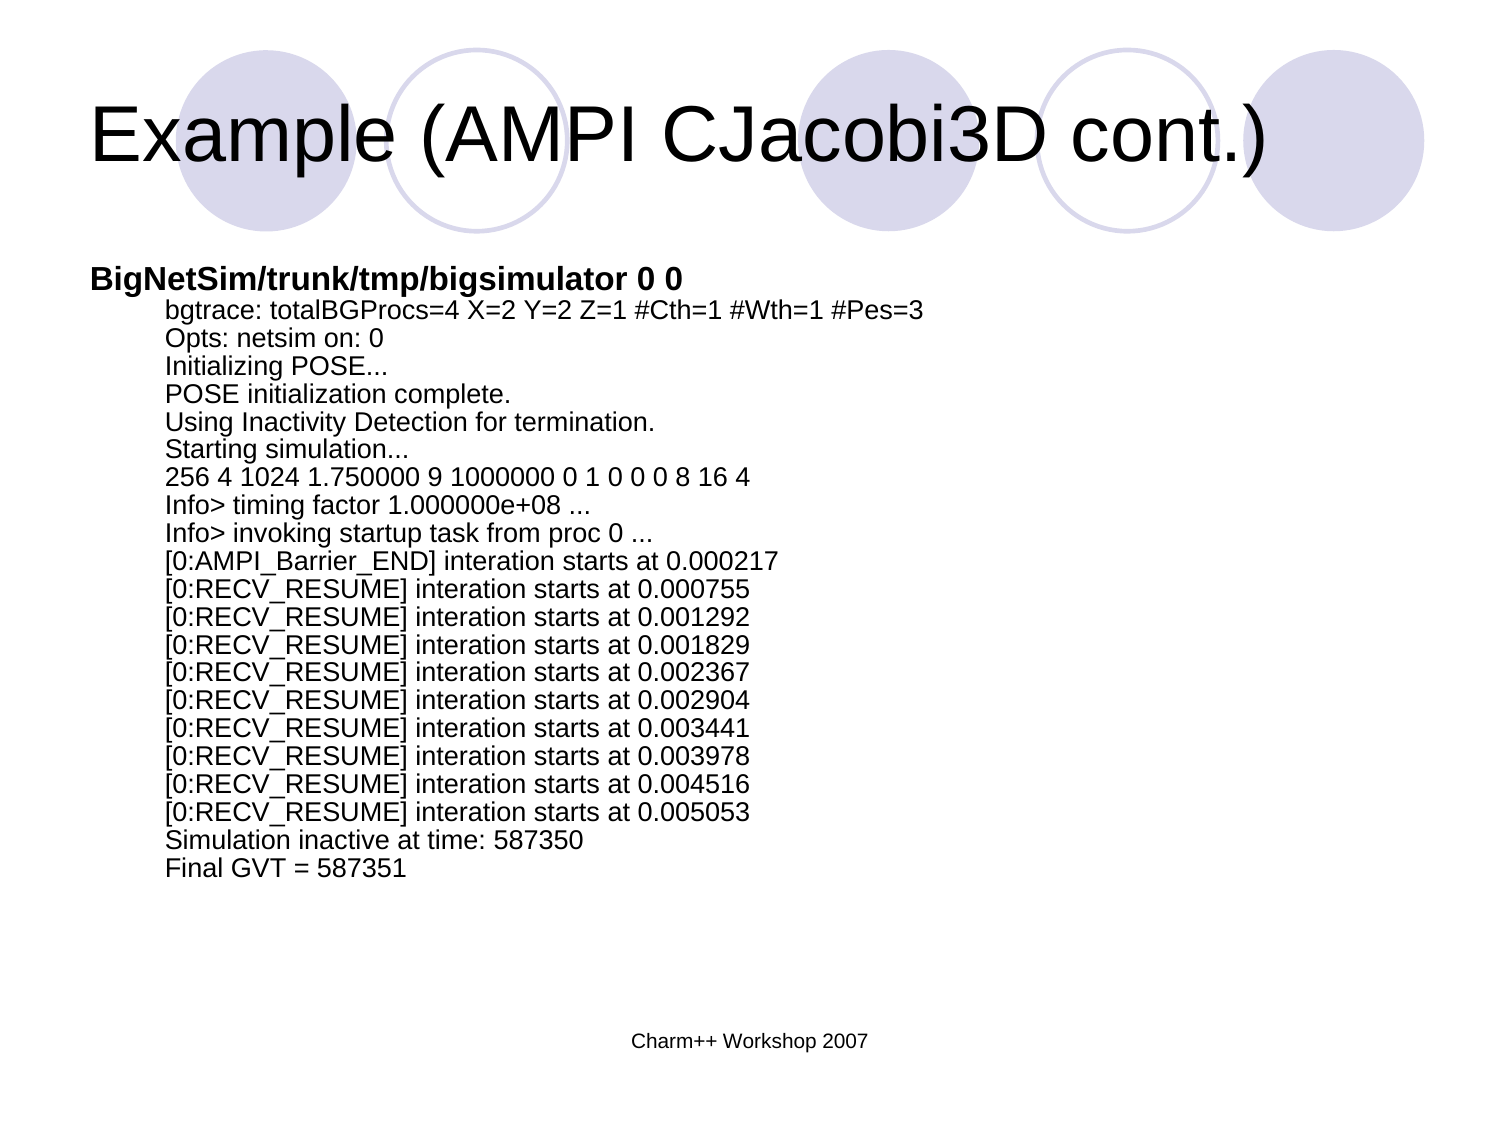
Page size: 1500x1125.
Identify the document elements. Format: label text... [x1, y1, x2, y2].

list BigNetSim/trunk/tmp/bigsimulator 0 0 bgtrace: totalBGProcs=4 X=2 Y=2 Z=1 #Cth=1 #Wth=1 #Pes=3 Opts: netsim on: 0 Initializing POSE... POSE initialization complete. Using Inactivity Detection for termination. Starting simulation... 256 4 1024 1.750000 9 1000000 0 1 0 0 0 8 16 4 Info> timing factor 1.000000e+08 ... Info> invoking startup task from proc 0 ... [0:AMPI_Barrier_END] interation starts at 0.000217 [0:RECV_RESUME] interation starts at 0.000755 [0:RECV_RESUME] interation starts at 0.001292 [0:RECV_RESUME] interation starts at 0.001829 [0:RECV_RESUME] interation starts at 0.002367 [0:RECV_RESUME] interation starts at 0.002904 [0:RECV_RESUME] interation starts at 0.003441 [0:RECV_RESUME] interation starts at 0.003978 [0:RECV_RESUME] interation starts at 0.004516 [0:RECV_RESUME] interation starts at 0.005053 Simulation inactive at time: 587350 Final GVT = 587351 [75, 262, 1426, 1006]
title Example (AMPI CJacobi3D cont.) [75, 45, 1426, 233]
